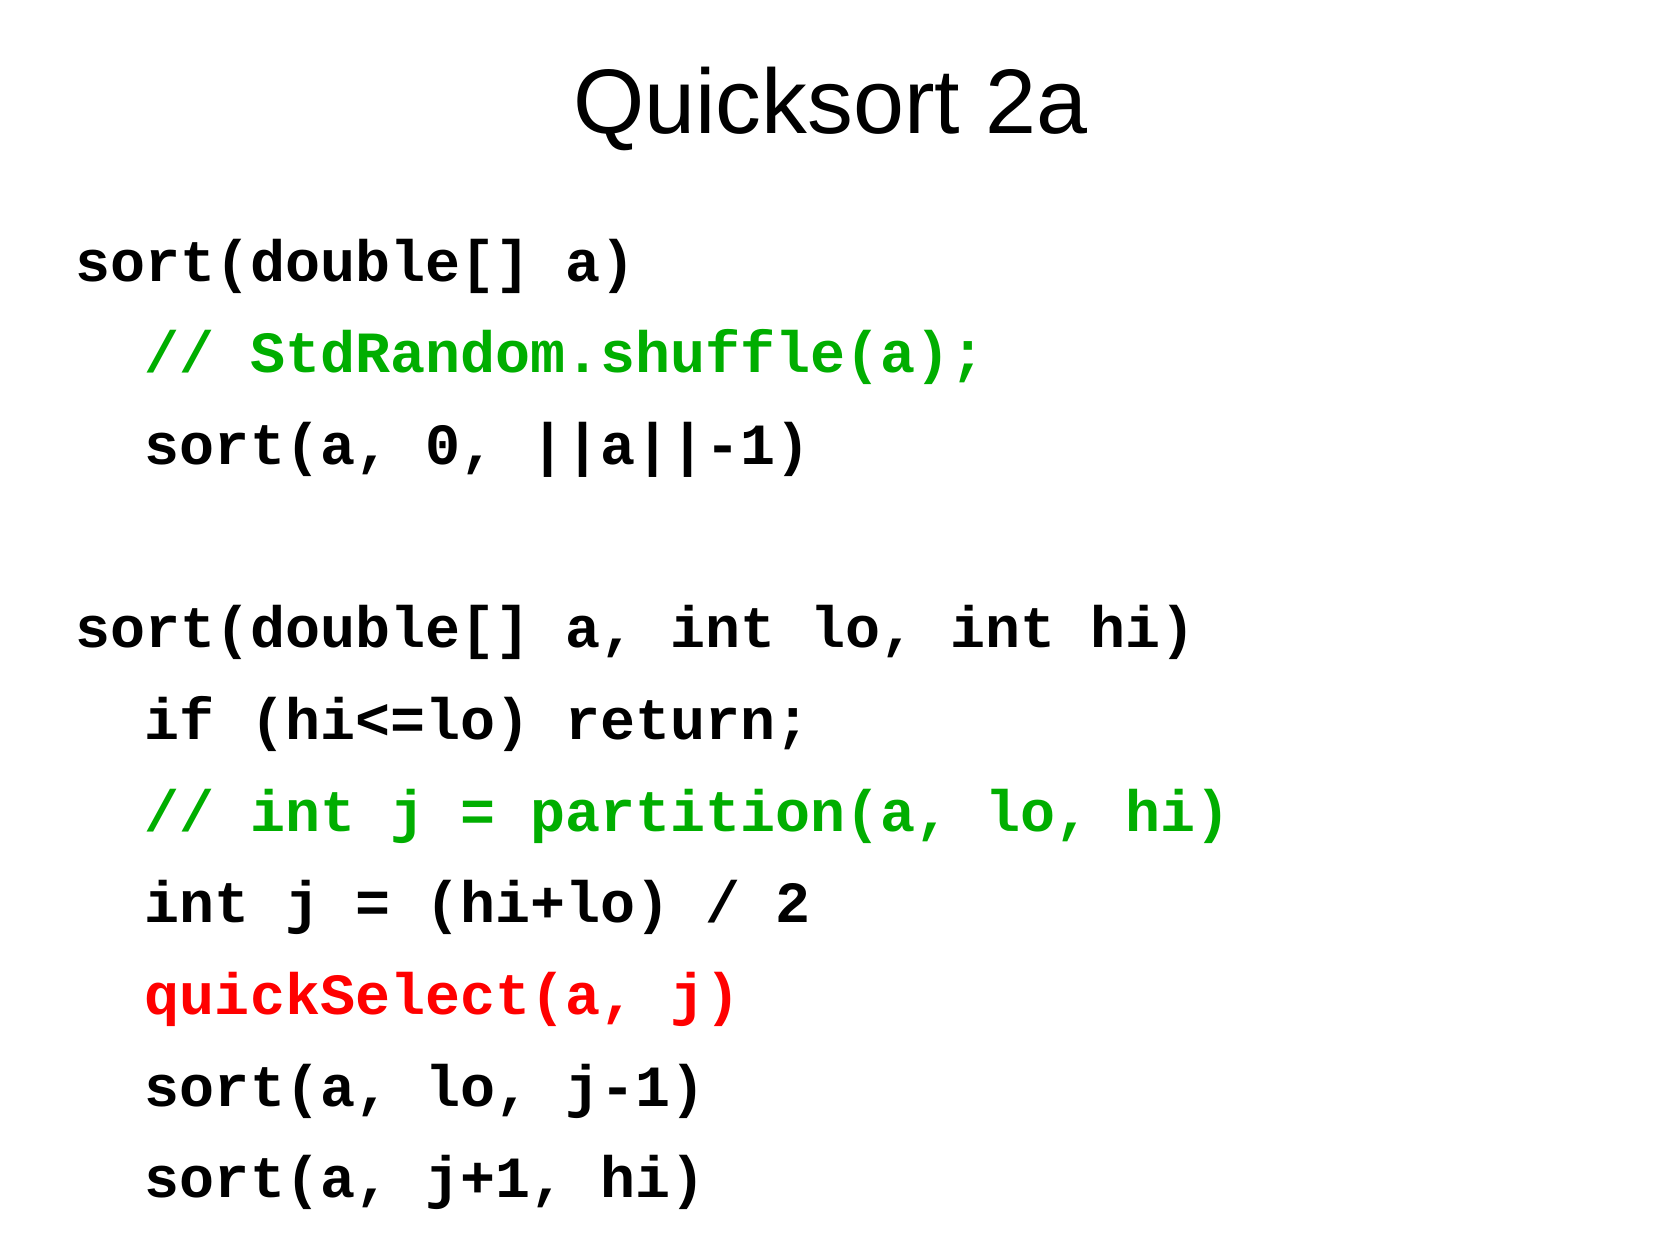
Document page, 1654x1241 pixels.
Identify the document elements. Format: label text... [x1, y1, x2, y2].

list sort(double[] a) // StdRandom.shuffle(a); sort(a, 0, ||a||-1) sort(double[] a, int lo, int hi) if (hi<=lo) return; // int j = partition(a, lo, hi) int j = (hi+lo) / 2 quickSelect(a, j) sort(a, lo, j-1) sort(a, j+1, hi) [75, 225, 1607, 1211]
title Quicksort 2a [86, 0, 1575, 204]
